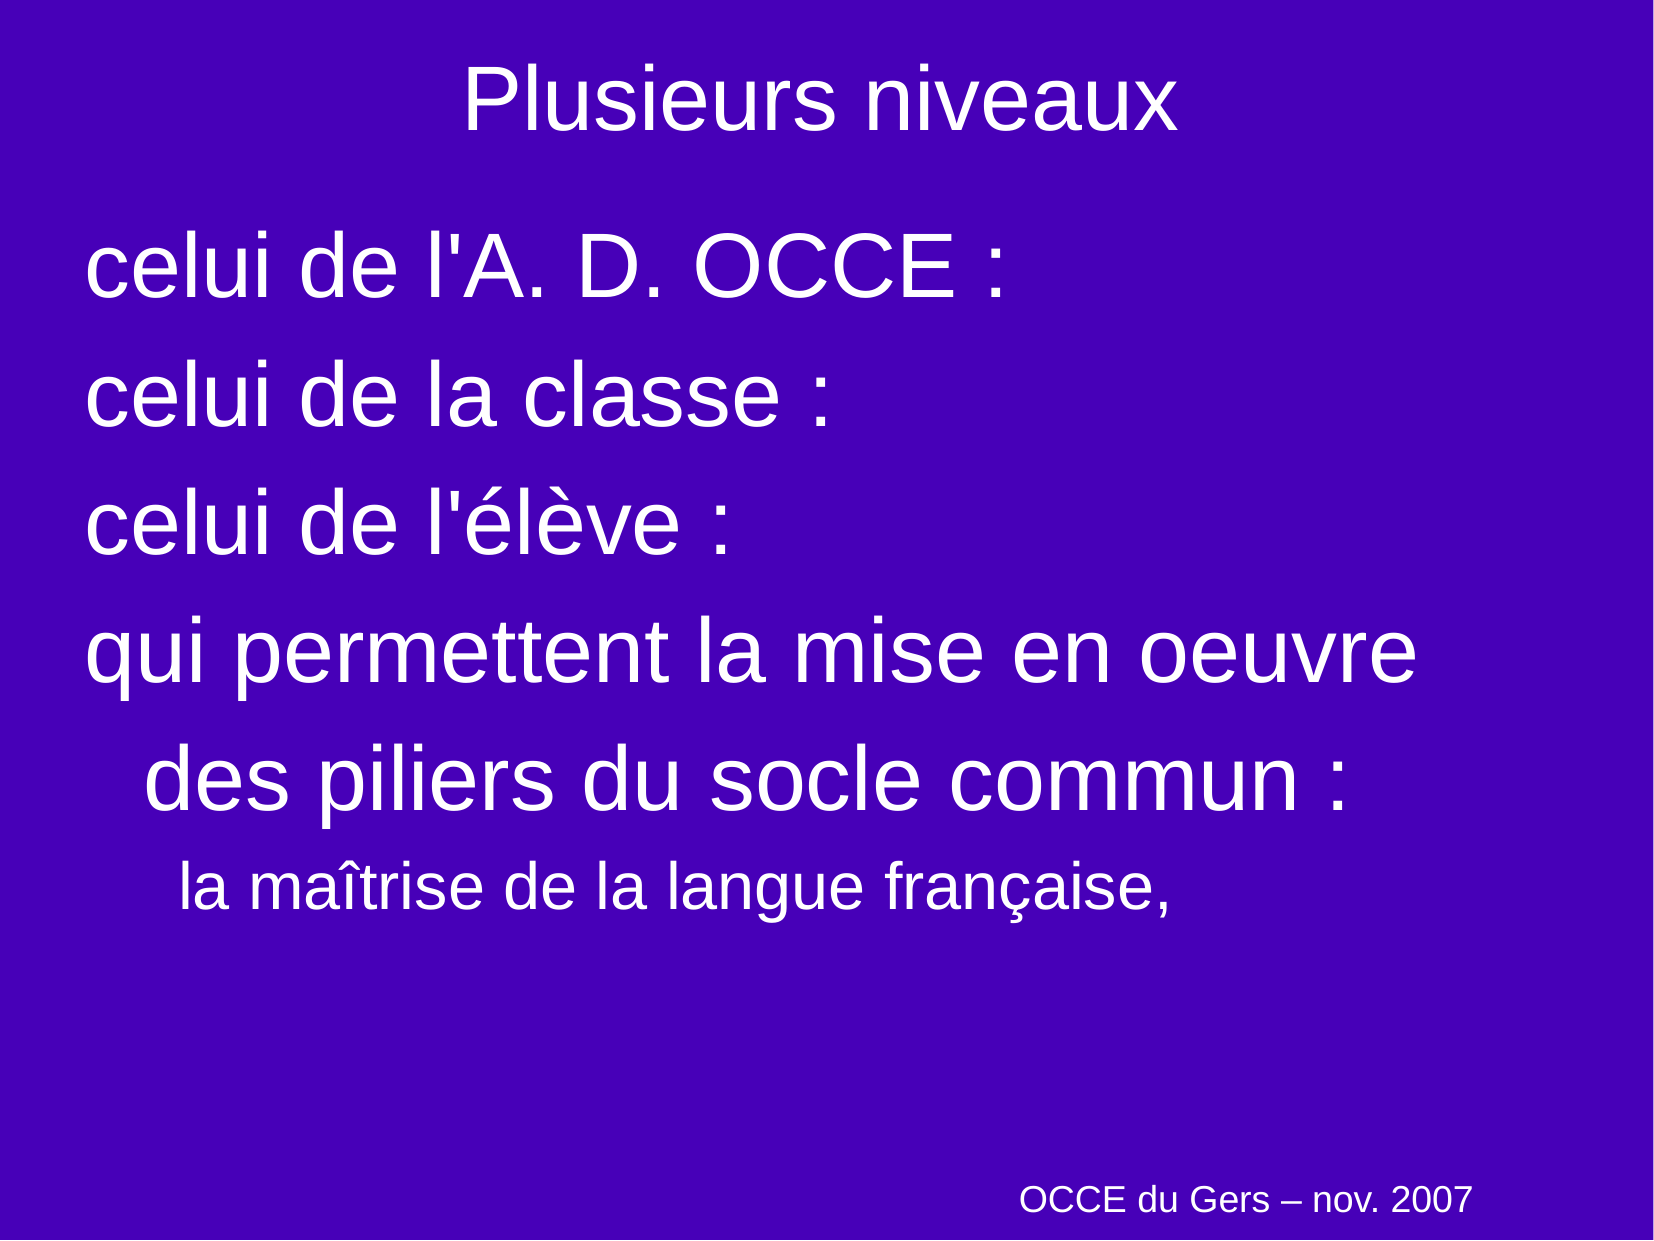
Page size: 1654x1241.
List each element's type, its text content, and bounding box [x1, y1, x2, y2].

title Plusieurs niveaux [76, 14, 1565, 184]
subtitle celui de l'A. D. OCCE : celui de la classe : celui de l'élève : qui permettent la mise en oeuvre des piliers du socle commun : la maîtrise de la langue française, [84, 189, 1573, 1015]
text_box OCCE du Gers – nov. 2007 [1003, 1171, 1625, 1229]
